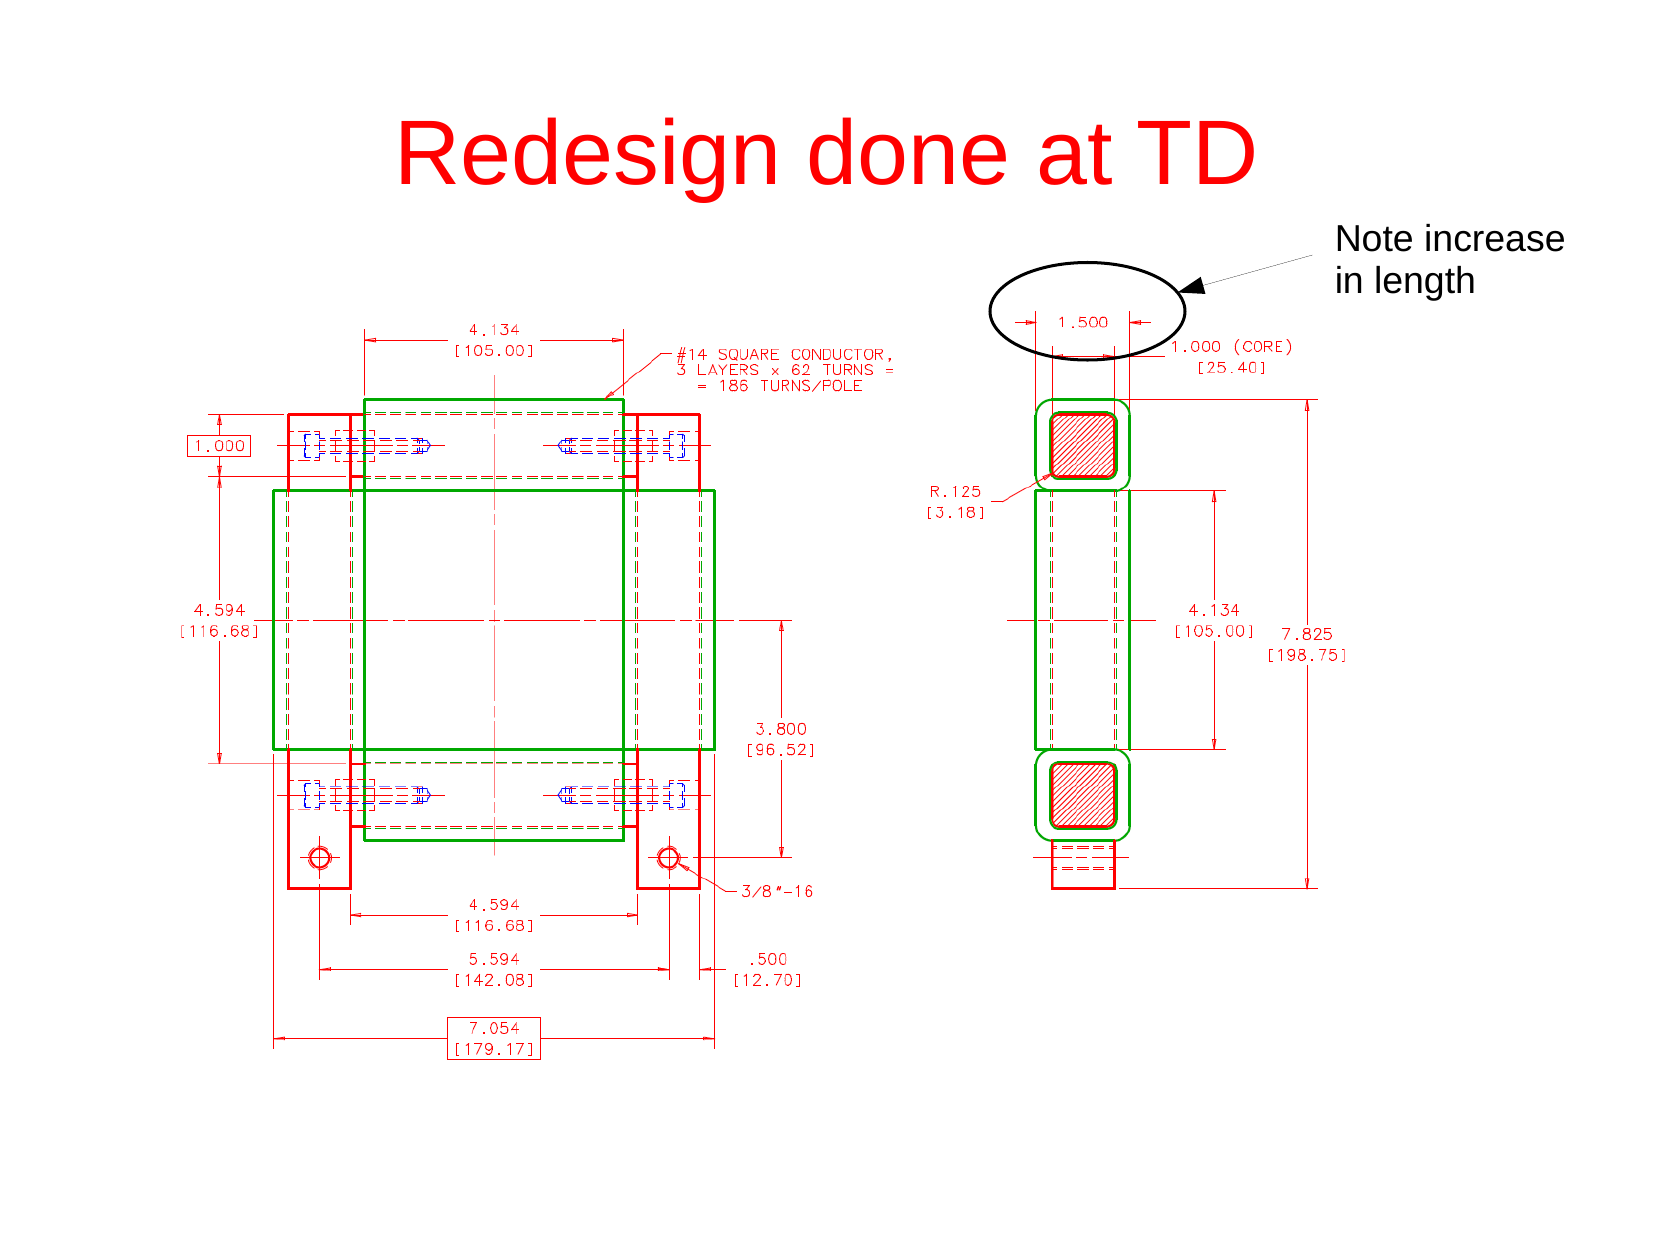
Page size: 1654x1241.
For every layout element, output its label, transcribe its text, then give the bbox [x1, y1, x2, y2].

text_box Note increase in length [1320, 210, 1613, 309]
picture [992, 281, 1183, 358]
picture [1169, 281, 1193, 290]
title Redesign done at TD [82, 49, 1571, 257]
picture [159, 281, 1434, 1154]
picture [1203, 281, 1214, 285]
